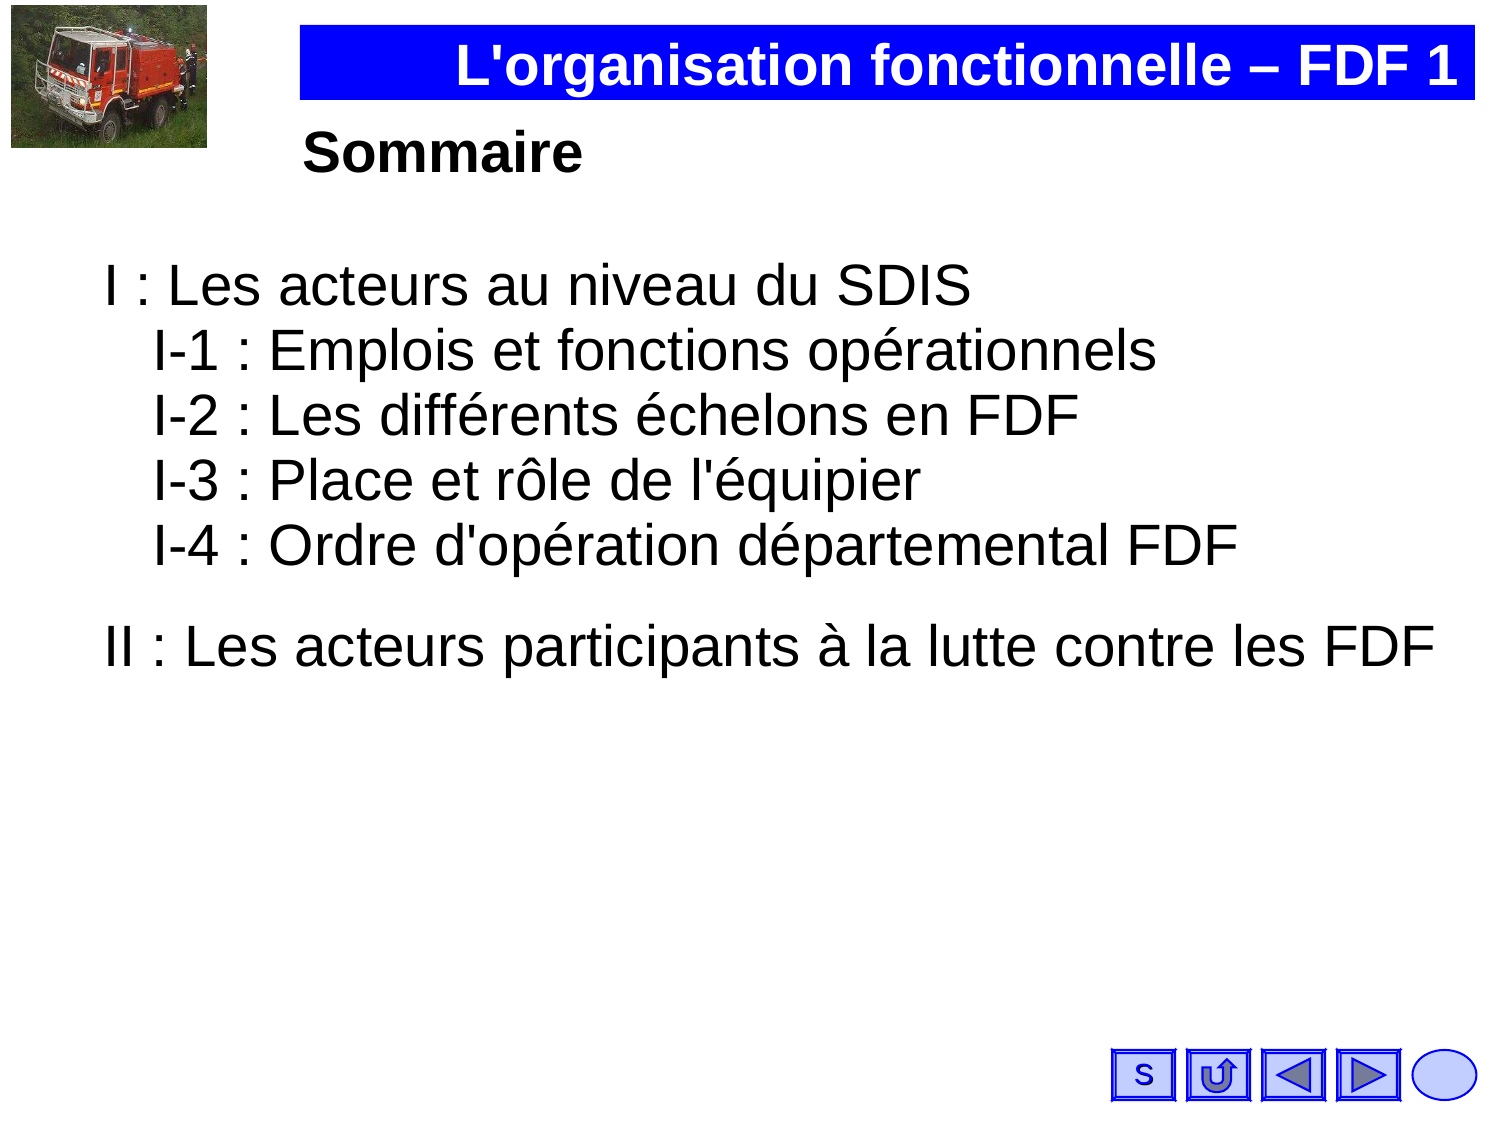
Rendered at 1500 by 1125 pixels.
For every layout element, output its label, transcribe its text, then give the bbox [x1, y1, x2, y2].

text_box L'organisation fonctionnelle – FDF 1 [299, 24, 1475, 100]
text_box Sommaire [287, 112, 1096, 193]
picture [11, 5, 207, 148]
text_box [1412, 1049, 1477, 1101]
text_box I : Les acteurs au niveau du SDIS I-1 : Emplois et fonctions opérationnels I-2 : Les différents échelons en FDF I-3 : Place et rôle de l'équipier I-4 : Ordre d'opération départemental FDF II : Les acteurs participants à la lutte contre les FDF [88, 244, 1454, 687]
